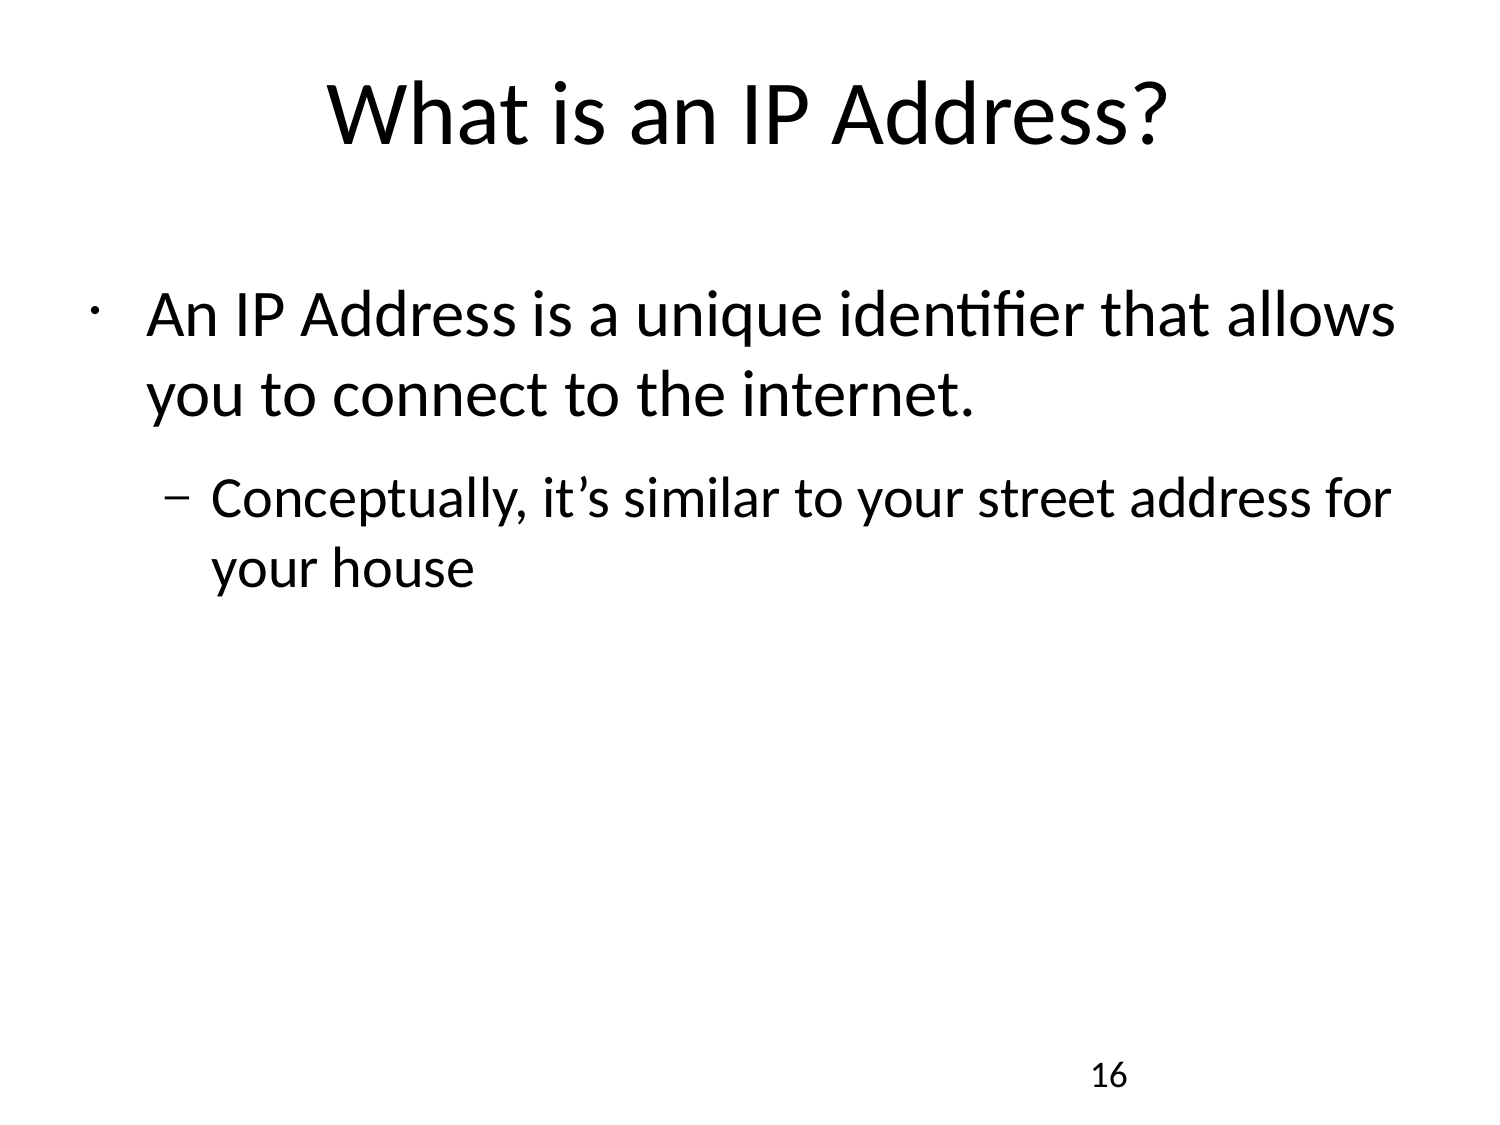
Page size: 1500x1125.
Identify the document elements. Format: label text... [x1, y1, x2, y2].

title What is an IP Address? [75, 45, 1425, 233]
slide_number <number> [1074, 1042, 1425, 1103]
list An IP Address is a unique identifier that allows you to connect to the internet. Conceptually, it’s similar to your street address for your house [75, 262, 1425, 1005]
